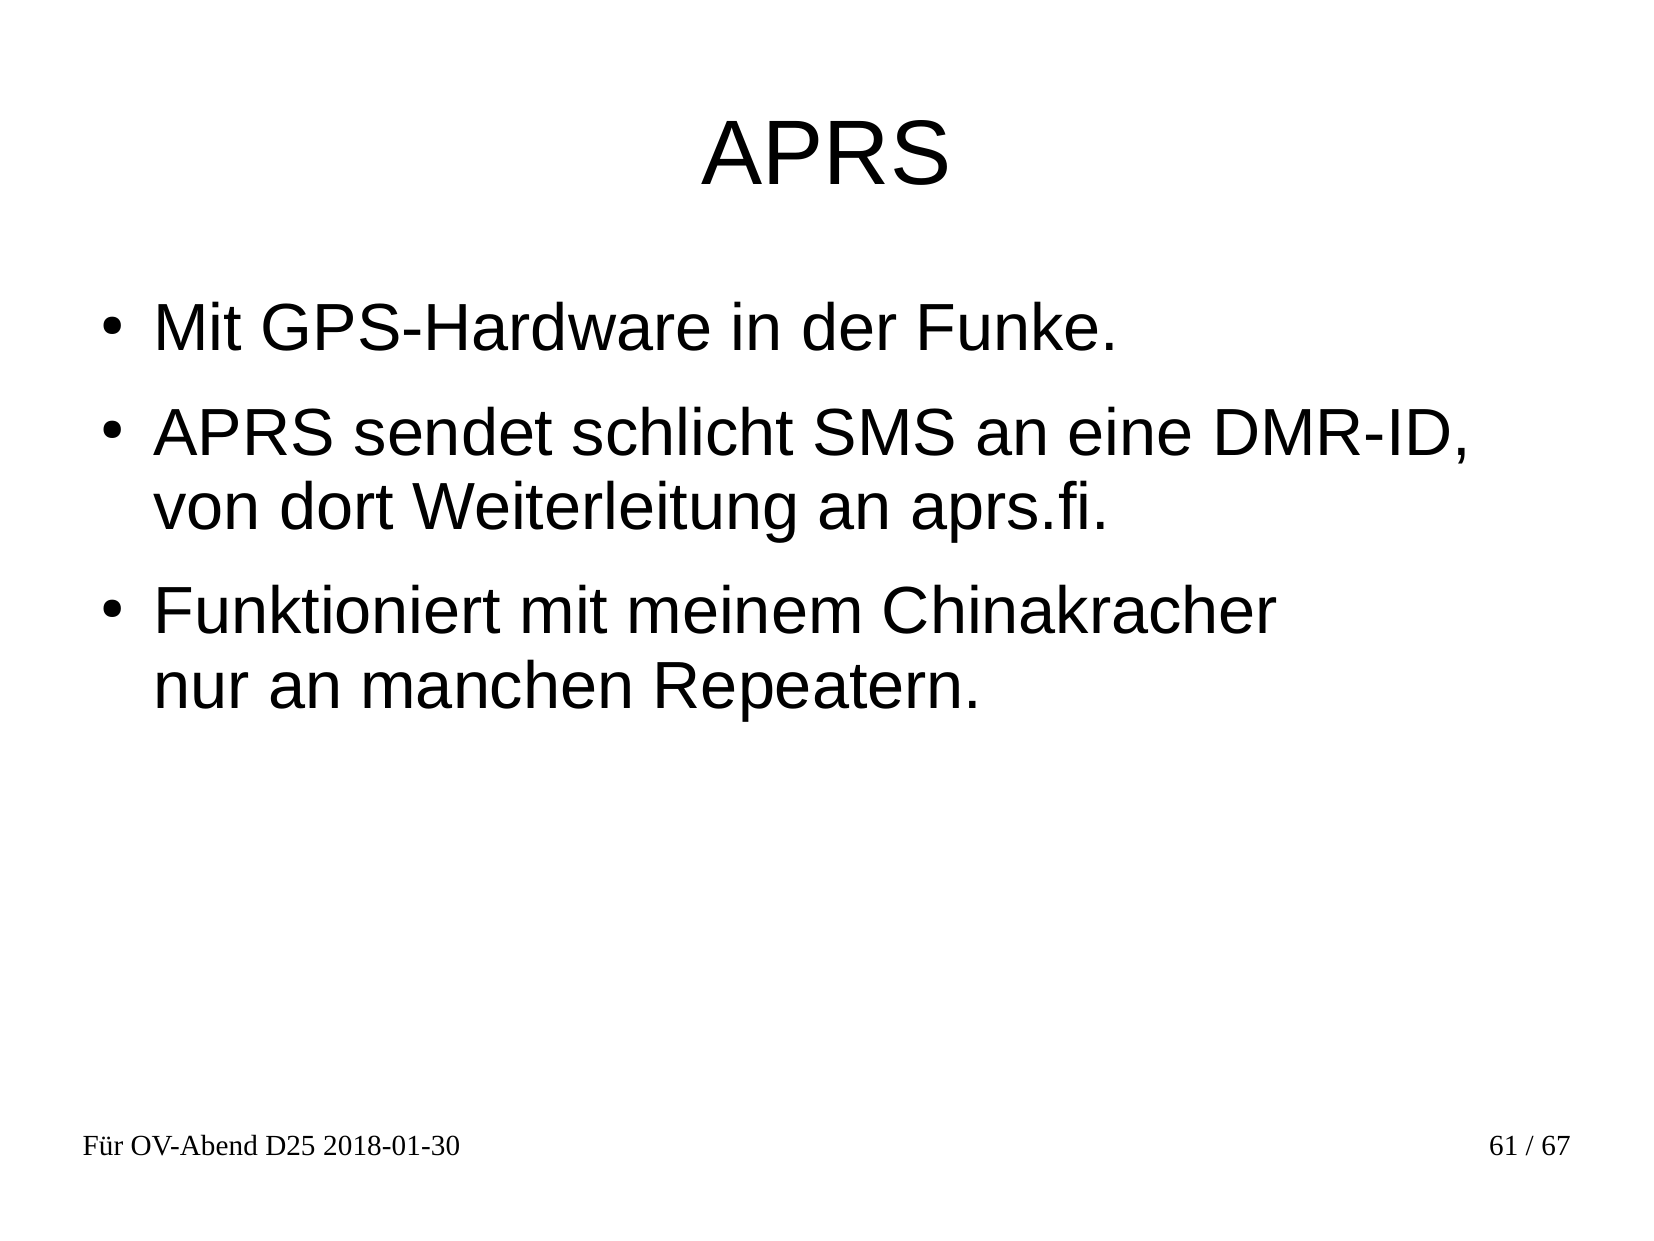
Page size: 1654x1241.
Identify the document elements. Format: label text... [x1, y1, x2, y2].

title APRS [82, 49, 1571, 257]
list Mit GPS-Hardware in der Funke. APRS sendet schlicht SMS an eine DMR-ID, von dort Weiterleitung an aprs.fi. Funktioniert mit meinem Chinakracher nur an manchen Repeatern. [82, 290, 1571, 1010]
